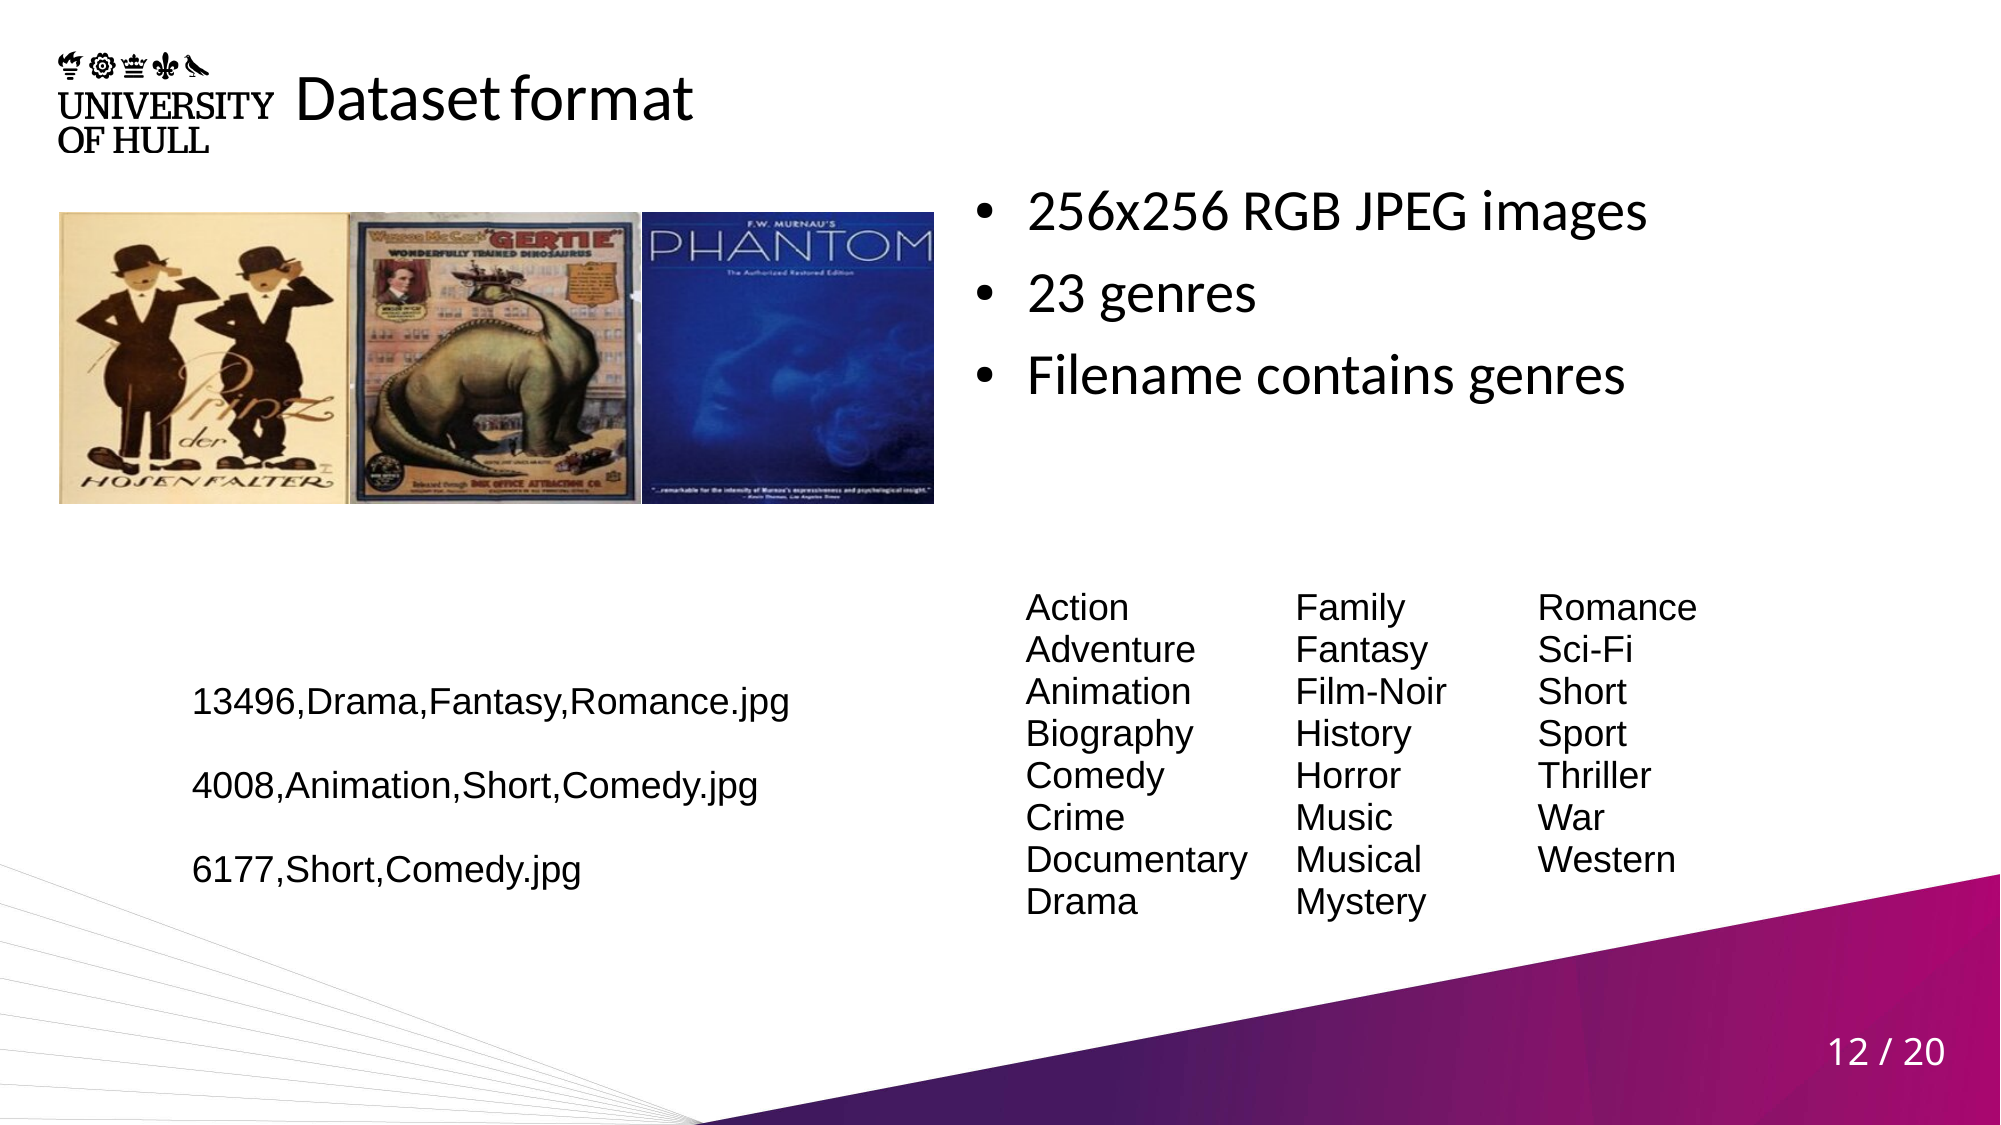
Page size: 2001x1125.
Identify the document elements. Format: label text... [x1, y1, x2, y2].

picture [0, 0, 2000, 1125]
text_box Action Adventure Animation Biography Comedy Crime Documentary Drama [1010, 578, 1280, 930]
text_box Romance Sci-Fi Short Sport Thriller War Western [1522, 578, 1713, 888]
text_box Family Fantasy Film-Noir History Horror Music Musical Mystery [1280, 578, 1471, 930]
list 256x256 RGB JPEG images 23 genres Filename contains genres [956, 188, 1931, 461]
title Dataset format [295, 42, 1932, 166]
text_box 13496,Drama,Fantasy,Romance.jpg 4008,Animation,Short,Comedy.jpg 6177,Short,Comedy.jpg [177, 630, 815, 898]
text_box <number> / 20 [1570, 1015, 1961, 1087]
